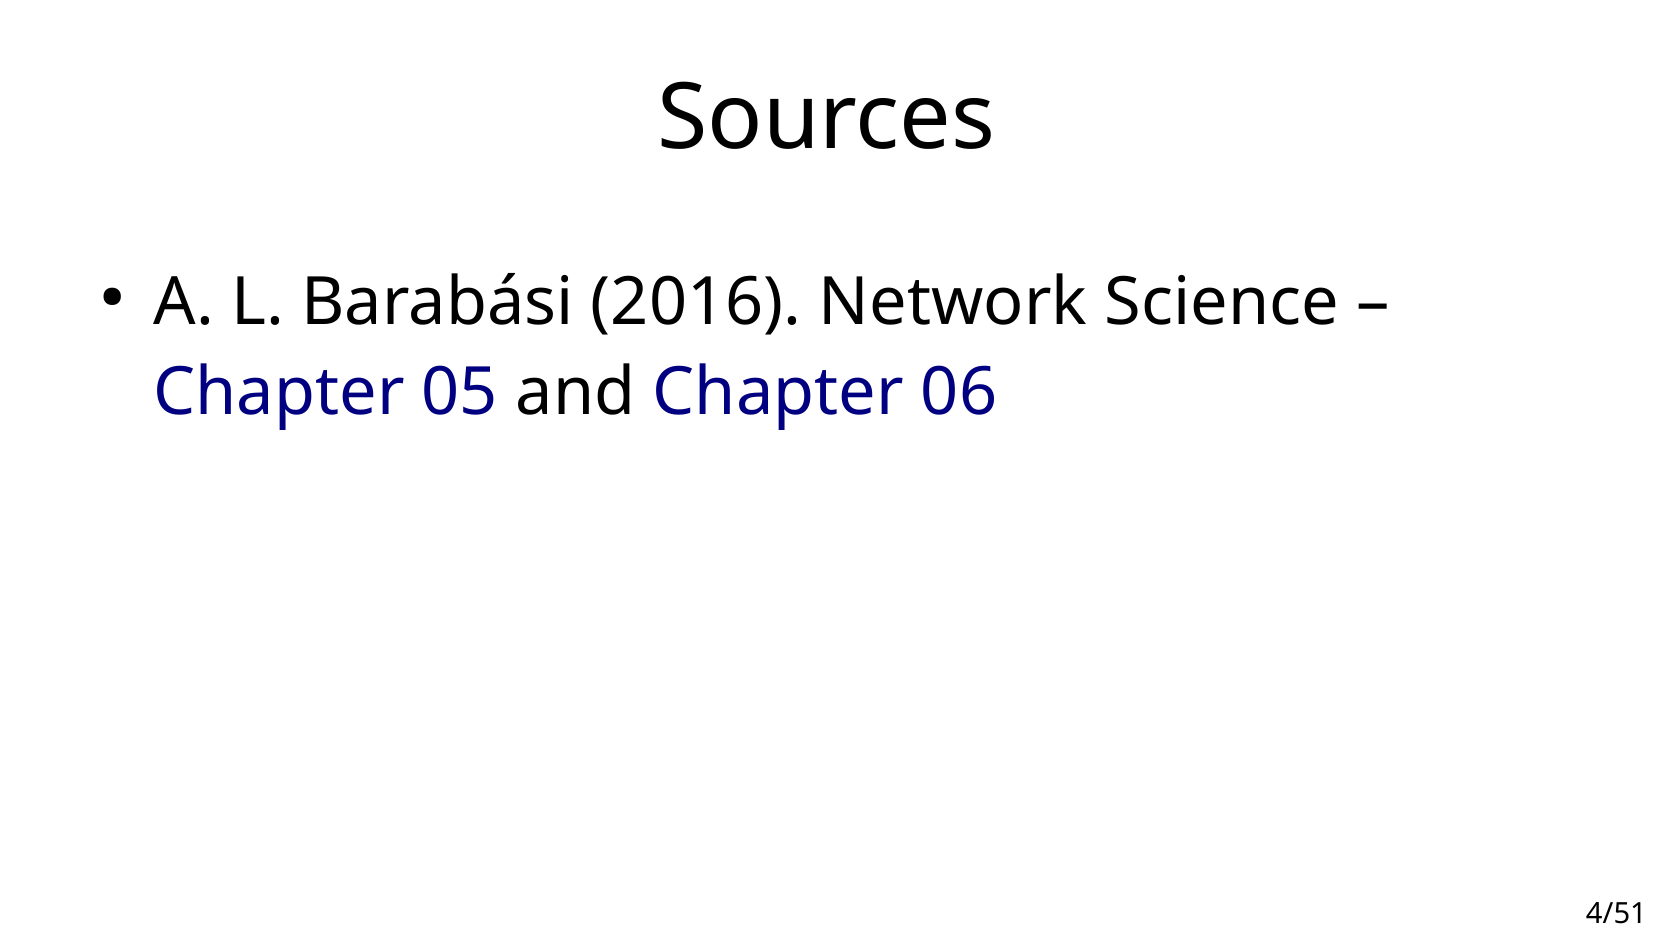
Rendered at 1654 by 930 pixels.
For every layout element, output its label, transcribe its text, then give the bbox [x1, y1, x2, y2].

list A. L. Barabási (2016). Network Science – Chapter 05 and Chapter 06 [82, 252, 1571, 793]
title Sources [82, 1, 1571, 225]
